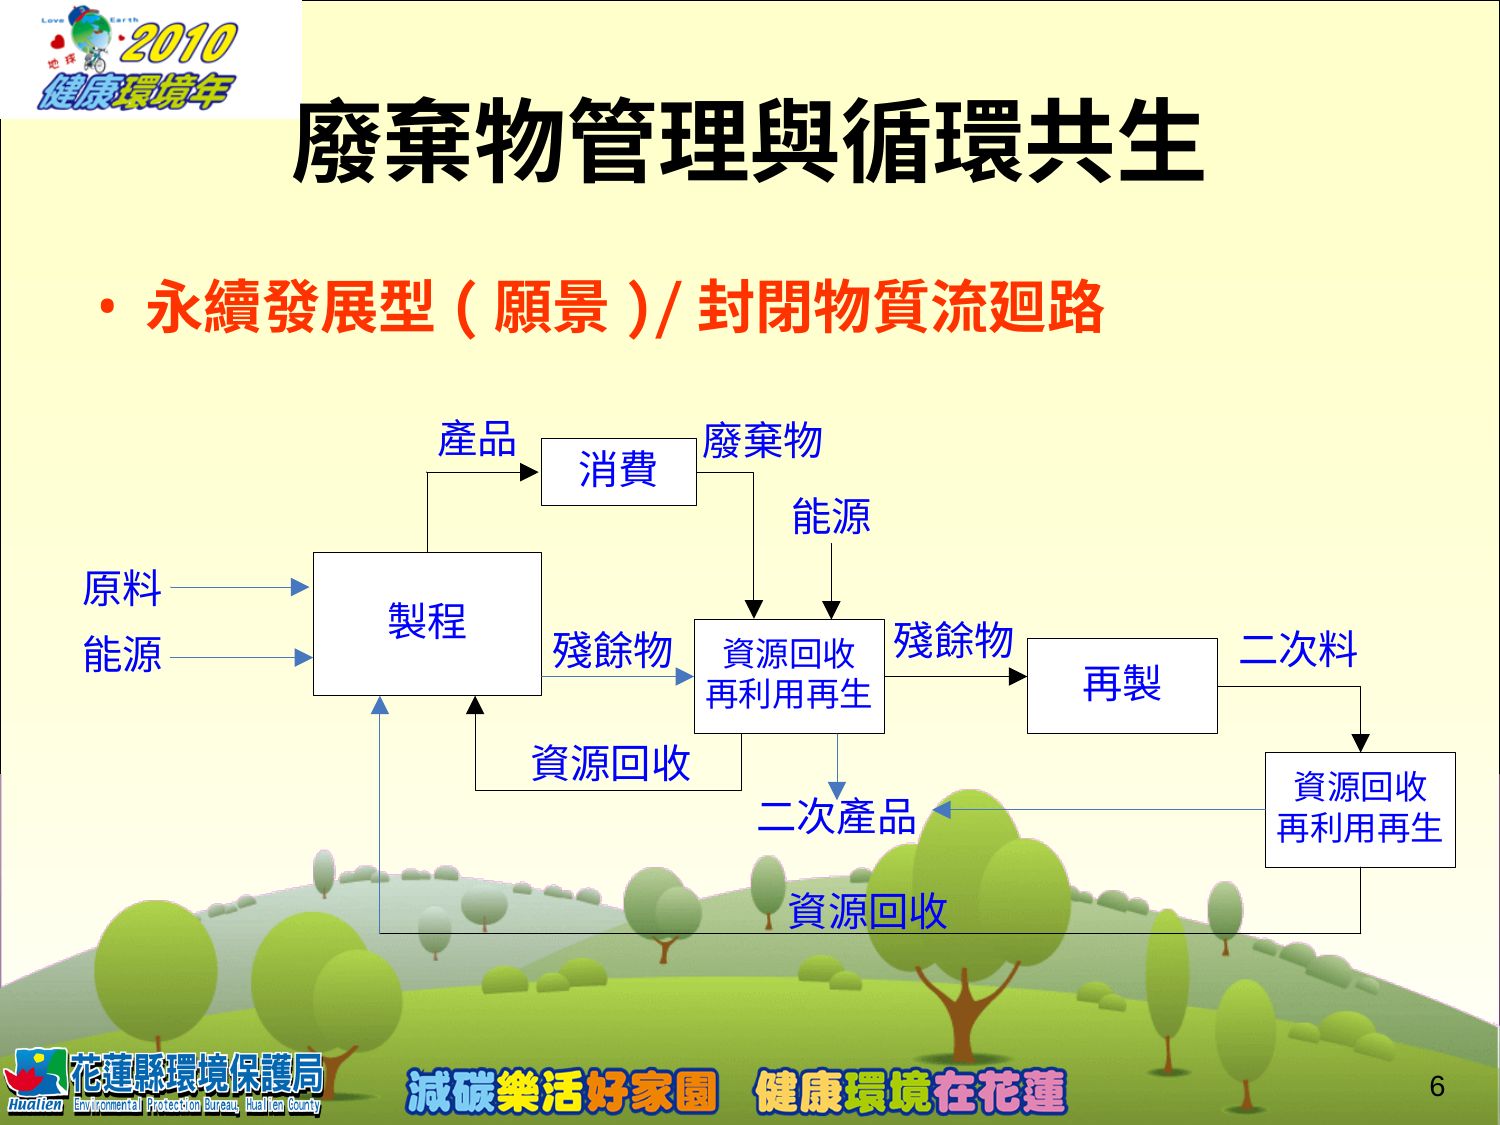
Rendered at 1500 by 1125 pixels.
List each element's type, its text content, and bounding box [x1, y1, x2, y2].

picture [0, 0, 302, 119]
chart [64, 408, 1461, 959]
picture [0, 774, 1500, 1125]
list 永續發展型(願景)/封閉物質流廻路 [74, 262, 1376, 398]
title 廢棄物管理與循環共生 [75, 45, 1426, 233]
